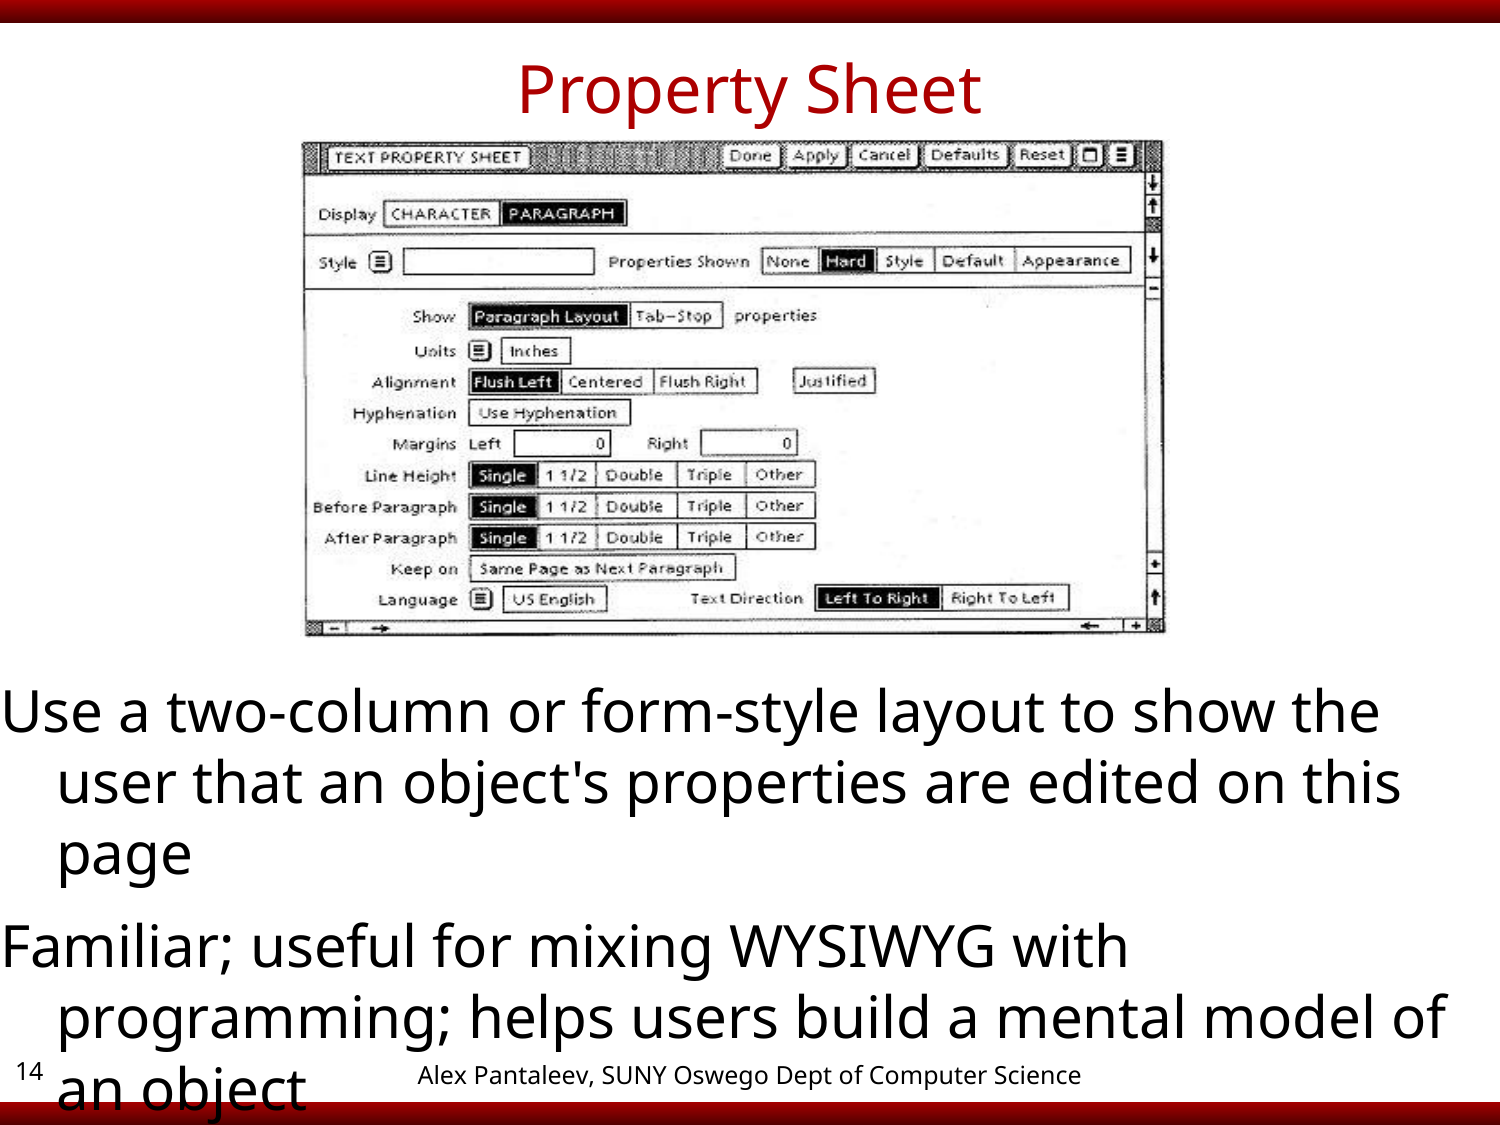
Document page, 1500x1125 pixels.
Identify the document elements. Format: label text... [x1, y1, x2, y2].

list Use a two-column or form-style layout to show the user that an object's properties are edited on this page Familiar; useful for mixing WYSIWYG with programming; helps users build a mental model of an object [0, 675, 1500, 1063]
title Property Sheet [0, 24, 1500, 150]
picture [300, 139, 1170, 638]
